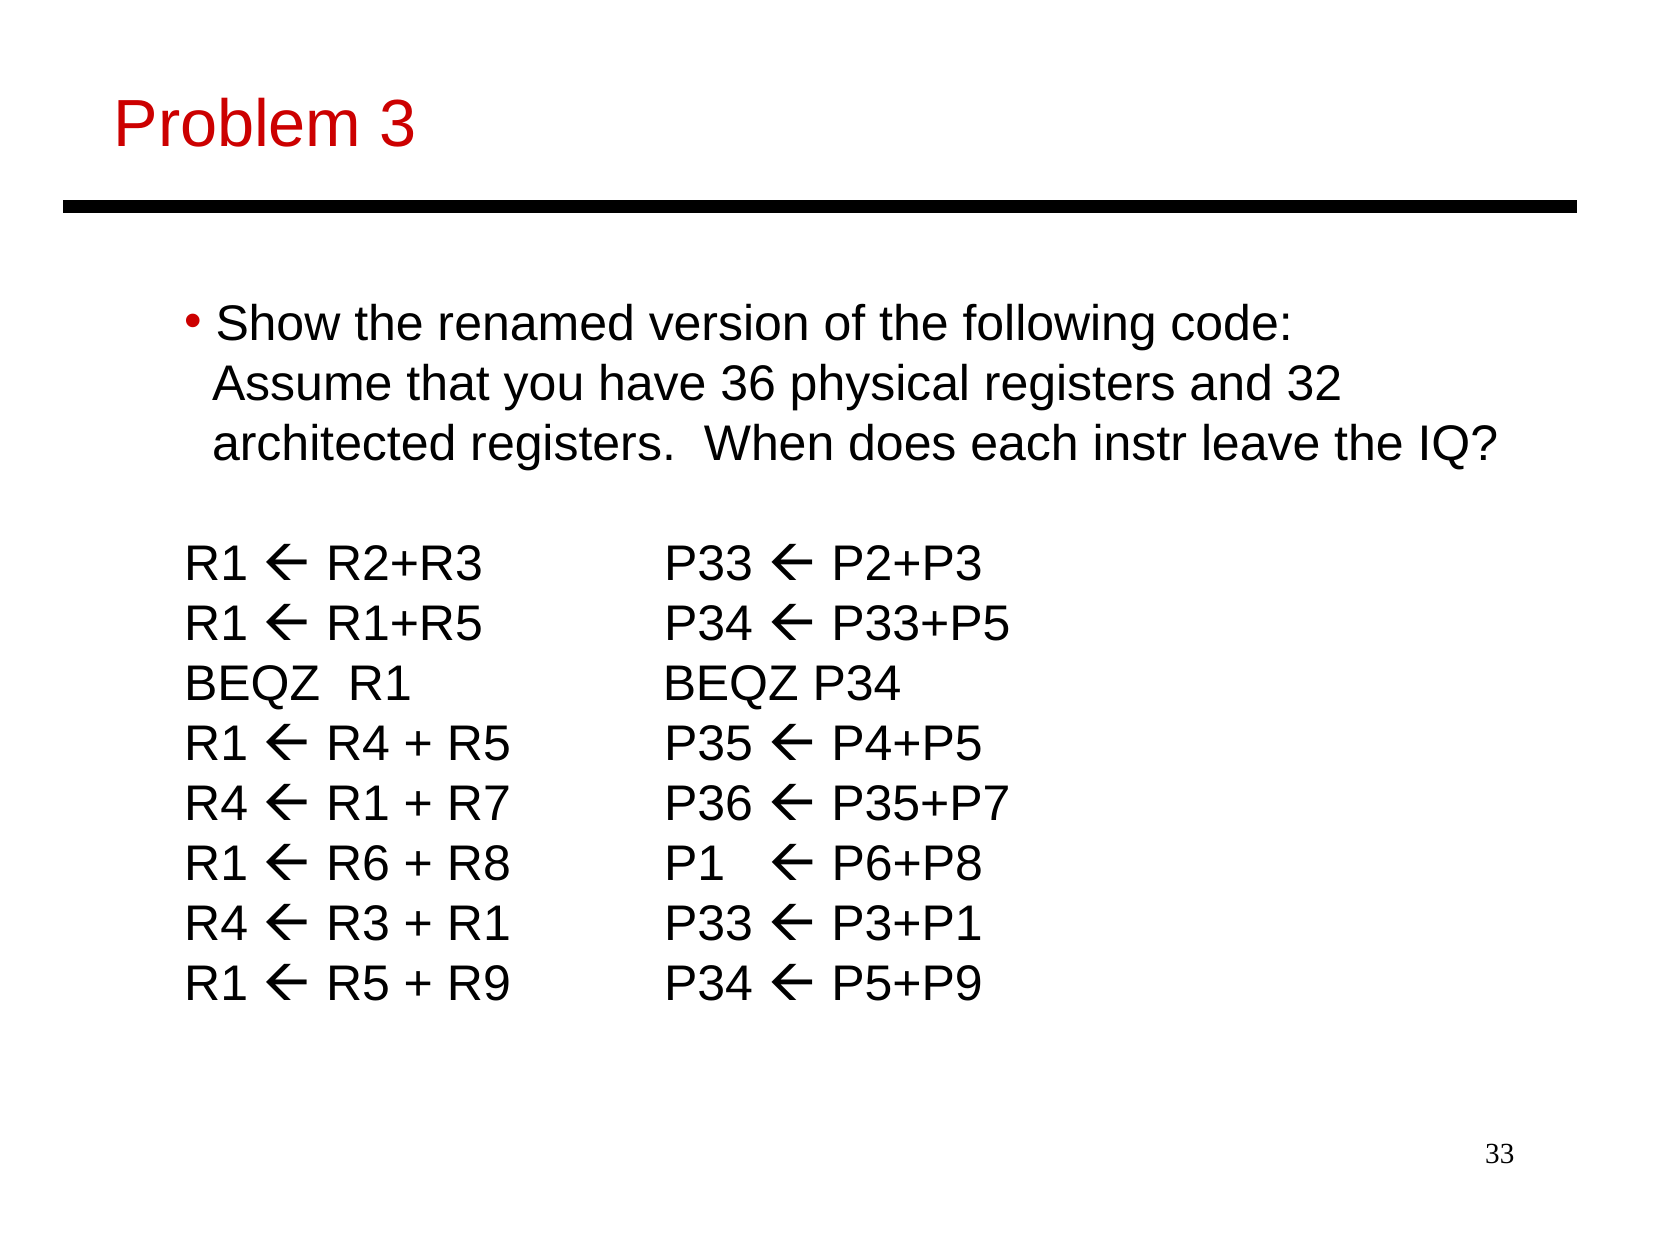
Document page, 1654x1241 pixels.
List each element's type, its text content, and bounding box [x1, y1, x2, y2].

text_box Show the renamed version of the following code: Assume that you have 36 physical registers and 32 architected registers. When does each instr leave the IQ? R1  R2+R3 P33  P2+P3 R1  R1+R5 P34  P33+P5 BEQZ R1 BEQZ P34 R1  R4 + R5 P35  P4+P5 R4  R1 + R7 P36  P35+P7 R1  R6 + R8 P1  P6+P8 R4  R3 + R1 P33  P3+P1 R1  R5 + R9 P34  P5+P9 [169, 282, 1515, 1019]
text_box <number> [1185, 1129, 1530, 1213]
text_box Problem 3 [98, 71, 432, 168]
